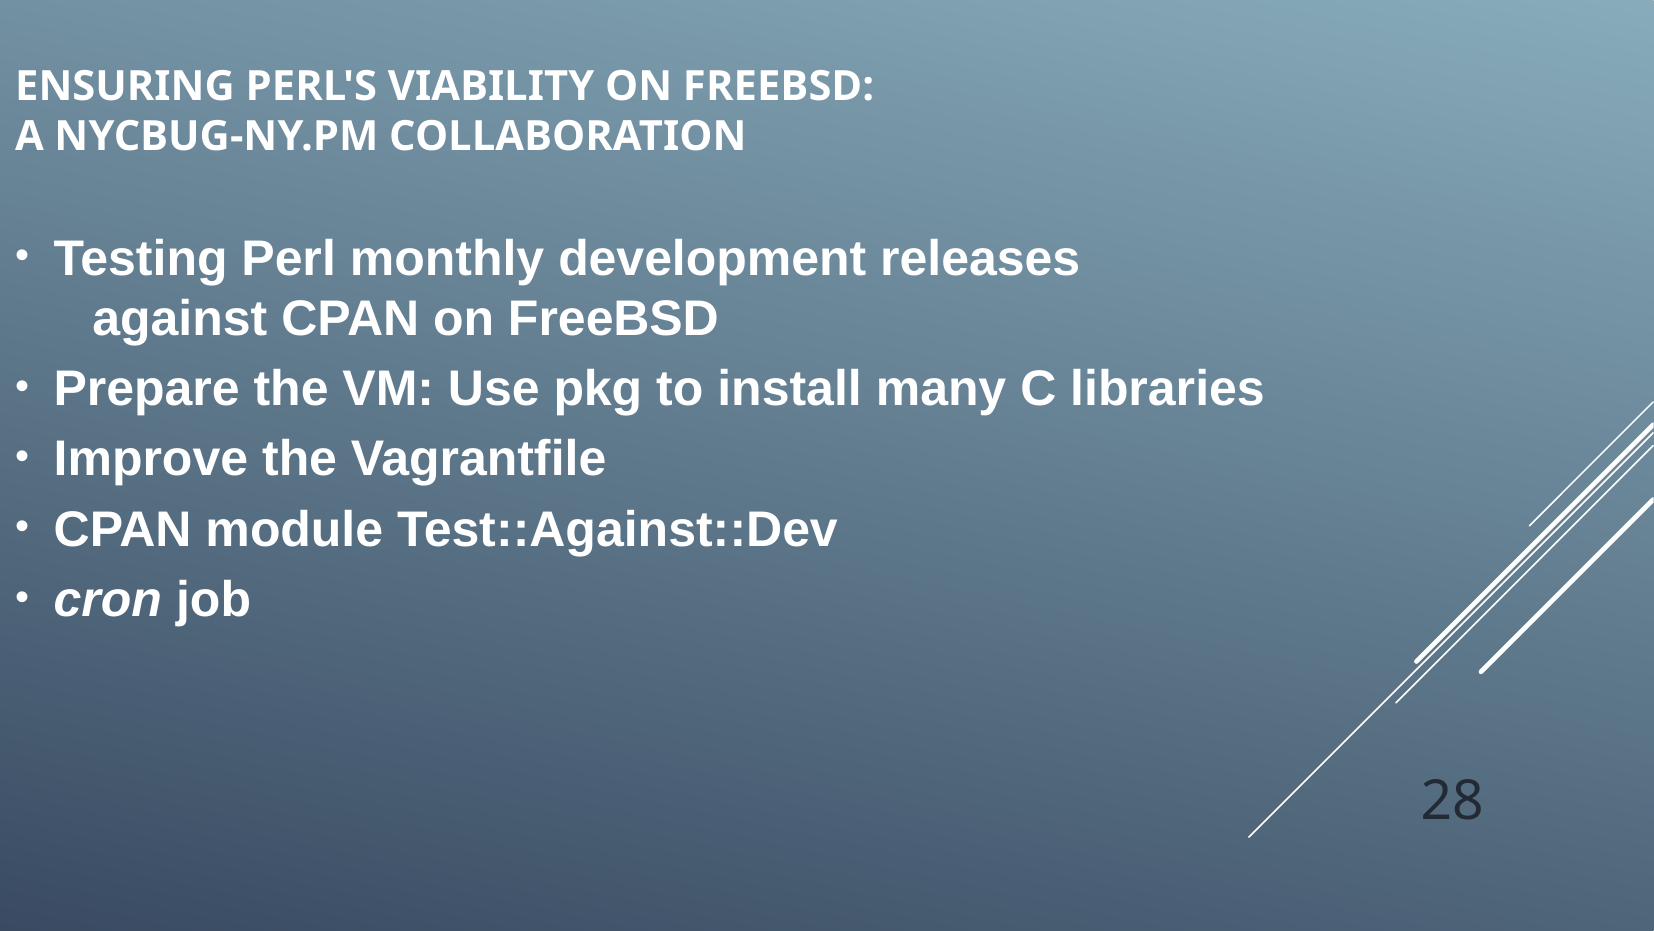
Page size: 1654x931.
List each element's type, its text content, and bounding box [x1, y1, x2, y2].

title Ensuring Perl's Viability on FreeBSD: A NYCBUG-NY.PM Collaboration [0, 36, 1163, 180]
subtitle Testing Perl monthly development releases against CPAN on FreeBSD Prepare the VM: Use pkg to install many C libraries Improve the Vagrantfile CPAN module Test::Against::Dev cron job [0, 217, 1489, 871]
